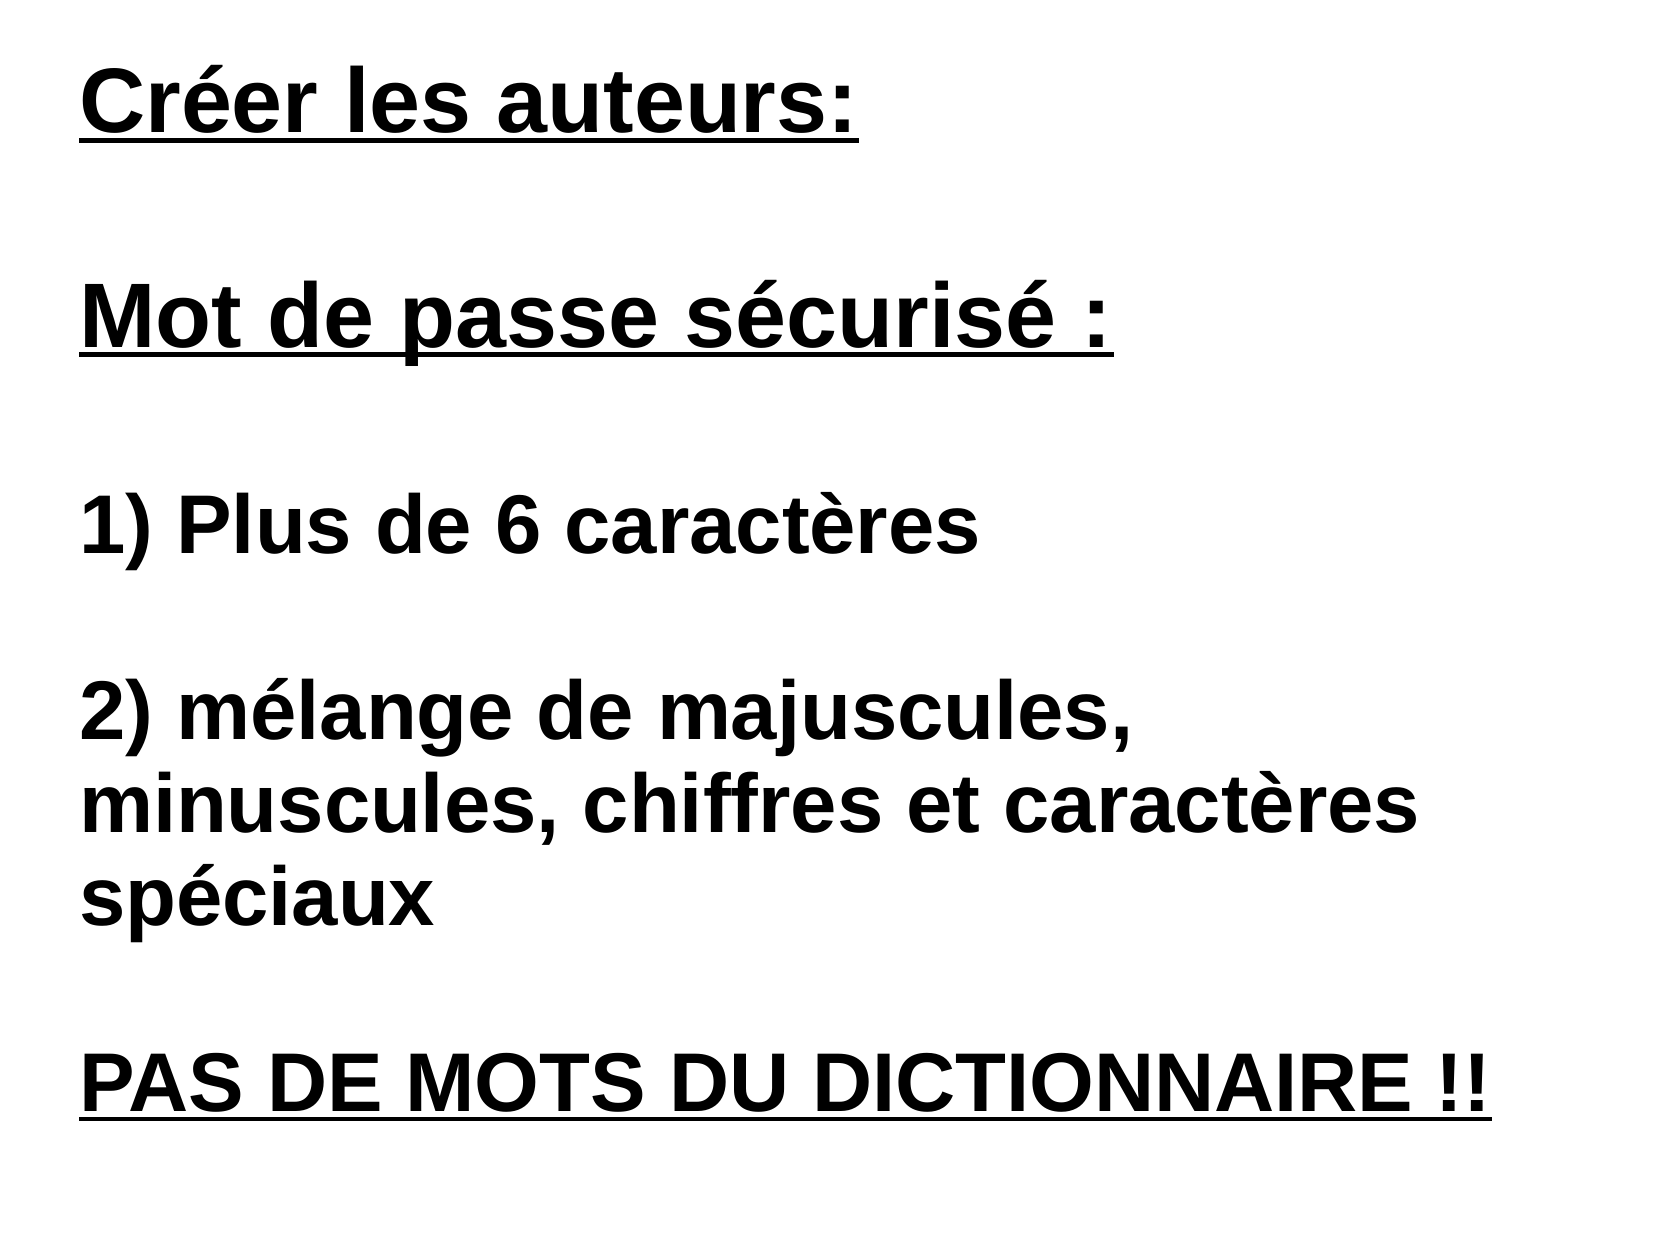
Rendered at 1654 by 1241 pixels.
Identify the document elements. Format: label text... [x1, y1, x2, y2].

text_box Créer les auteurs: Mot de passe sécurisé : 1) Plus de 6 caractères 2) mélange de majuscules, minuscules, chiffres et caractères spéciaux PAS DE MOTS DU DICTIONNAIRE !! [64, 42, 1590, 1138]
